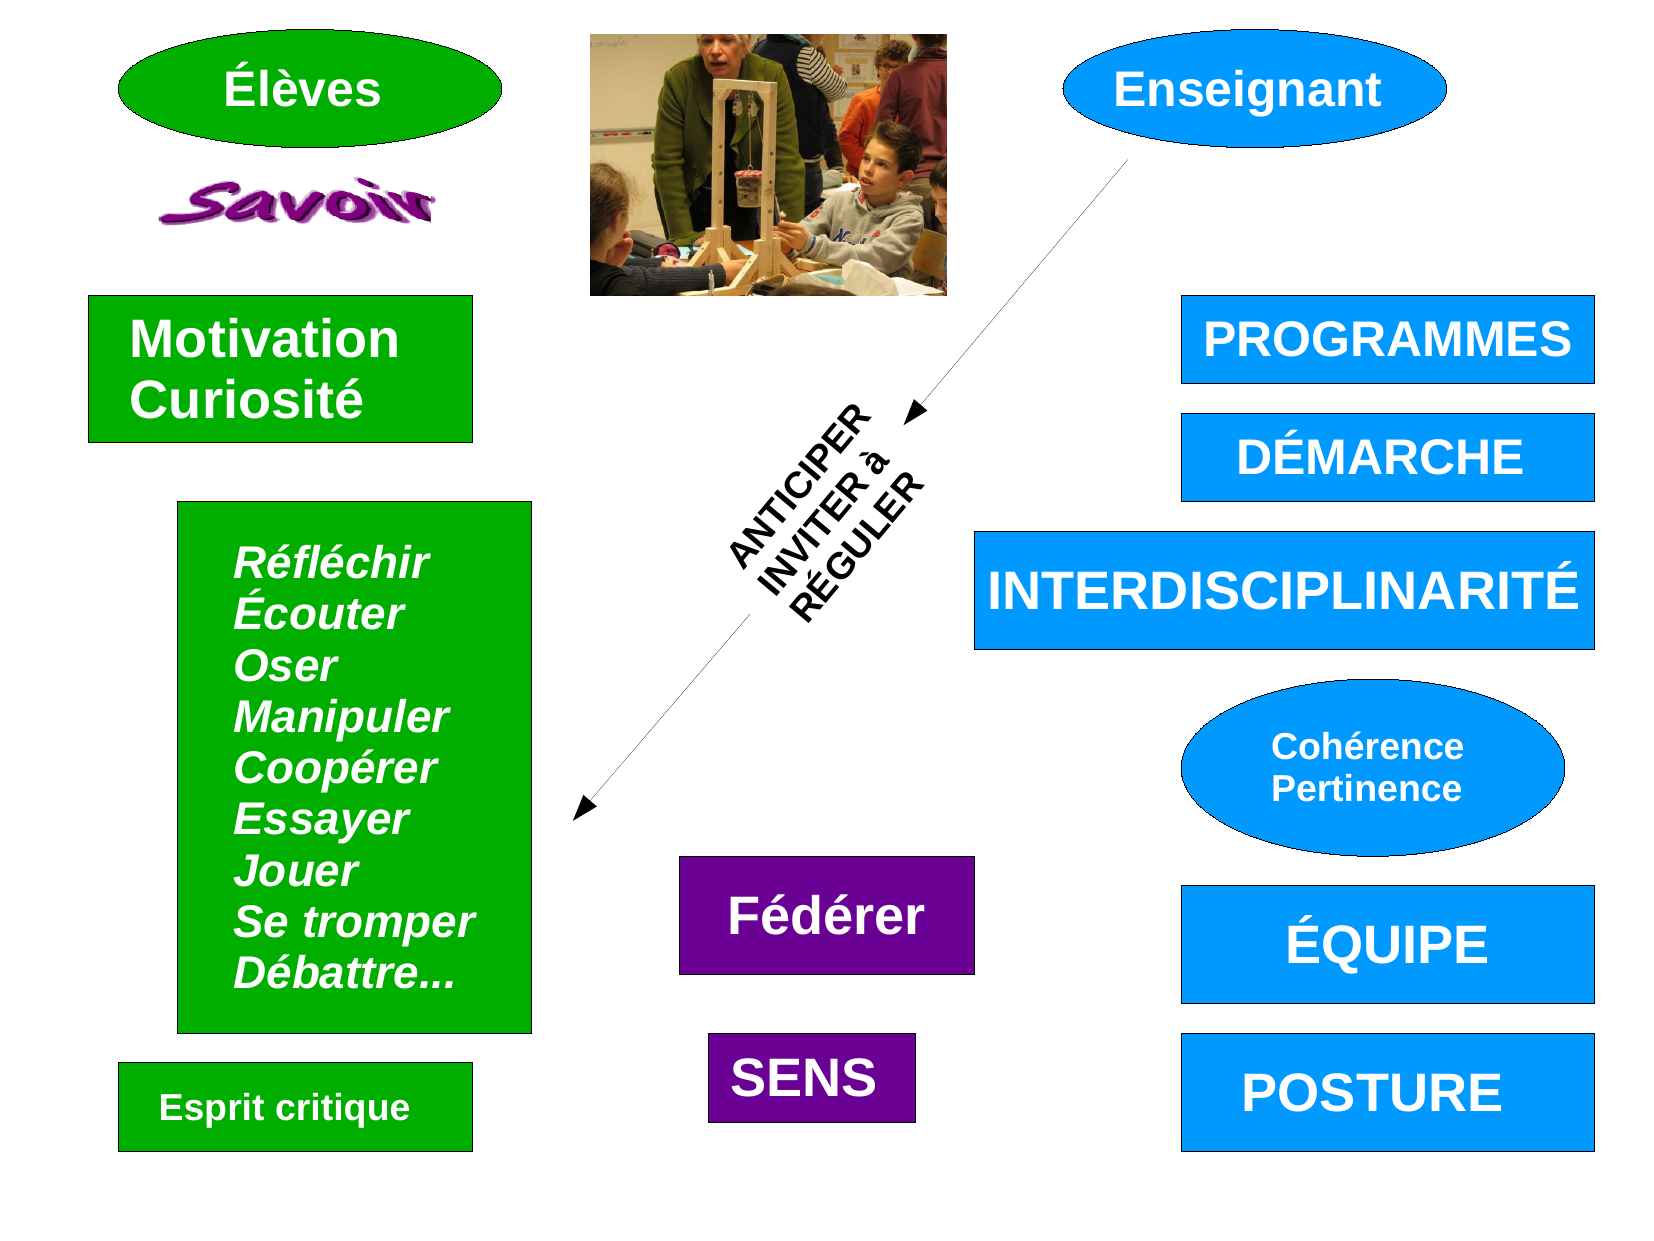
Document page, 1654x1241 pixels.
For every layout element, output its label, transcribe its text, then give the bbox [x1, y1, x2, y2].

text_box PROGRAMMES [1181, 295, 1595, 384]
text_box Cohérence Pertinence [1181, 679, 1565, 857]
text_box ANTICIPER INVITER à RÉGULER [702, 379, 962, 649]
text_box SENS [708, 1033, 916, 1123]
picture [590, 34, 947, 296]
picture [147, 169, 455, 237]
text_box Esprit critique [118, 1062, 473, 1152]
text_box POSTURE [1181, 1033, 1595, 1152]
text_box INTERDISCIPLINARITÉ [974, 531, 1595, 650]
text_box Enseignant [1062, 29, 1447, 148]
text_box Fédérer [679, 856, 975, 975]
text_box DÉMARCHE [1181, 413, 1595, 502]
text_box Motivation Curiosité [88, 295, 473, 443]
text_box ÉQUIPE [1181, 885, 1595, 1004]
text_box Élèves [118, 29, 502, 148]
text_box Réfléchir Écouter Oser Manipuler Coopérer Essayer Jouer Se tromper Débattre... [177, 501, 532, 1034]
